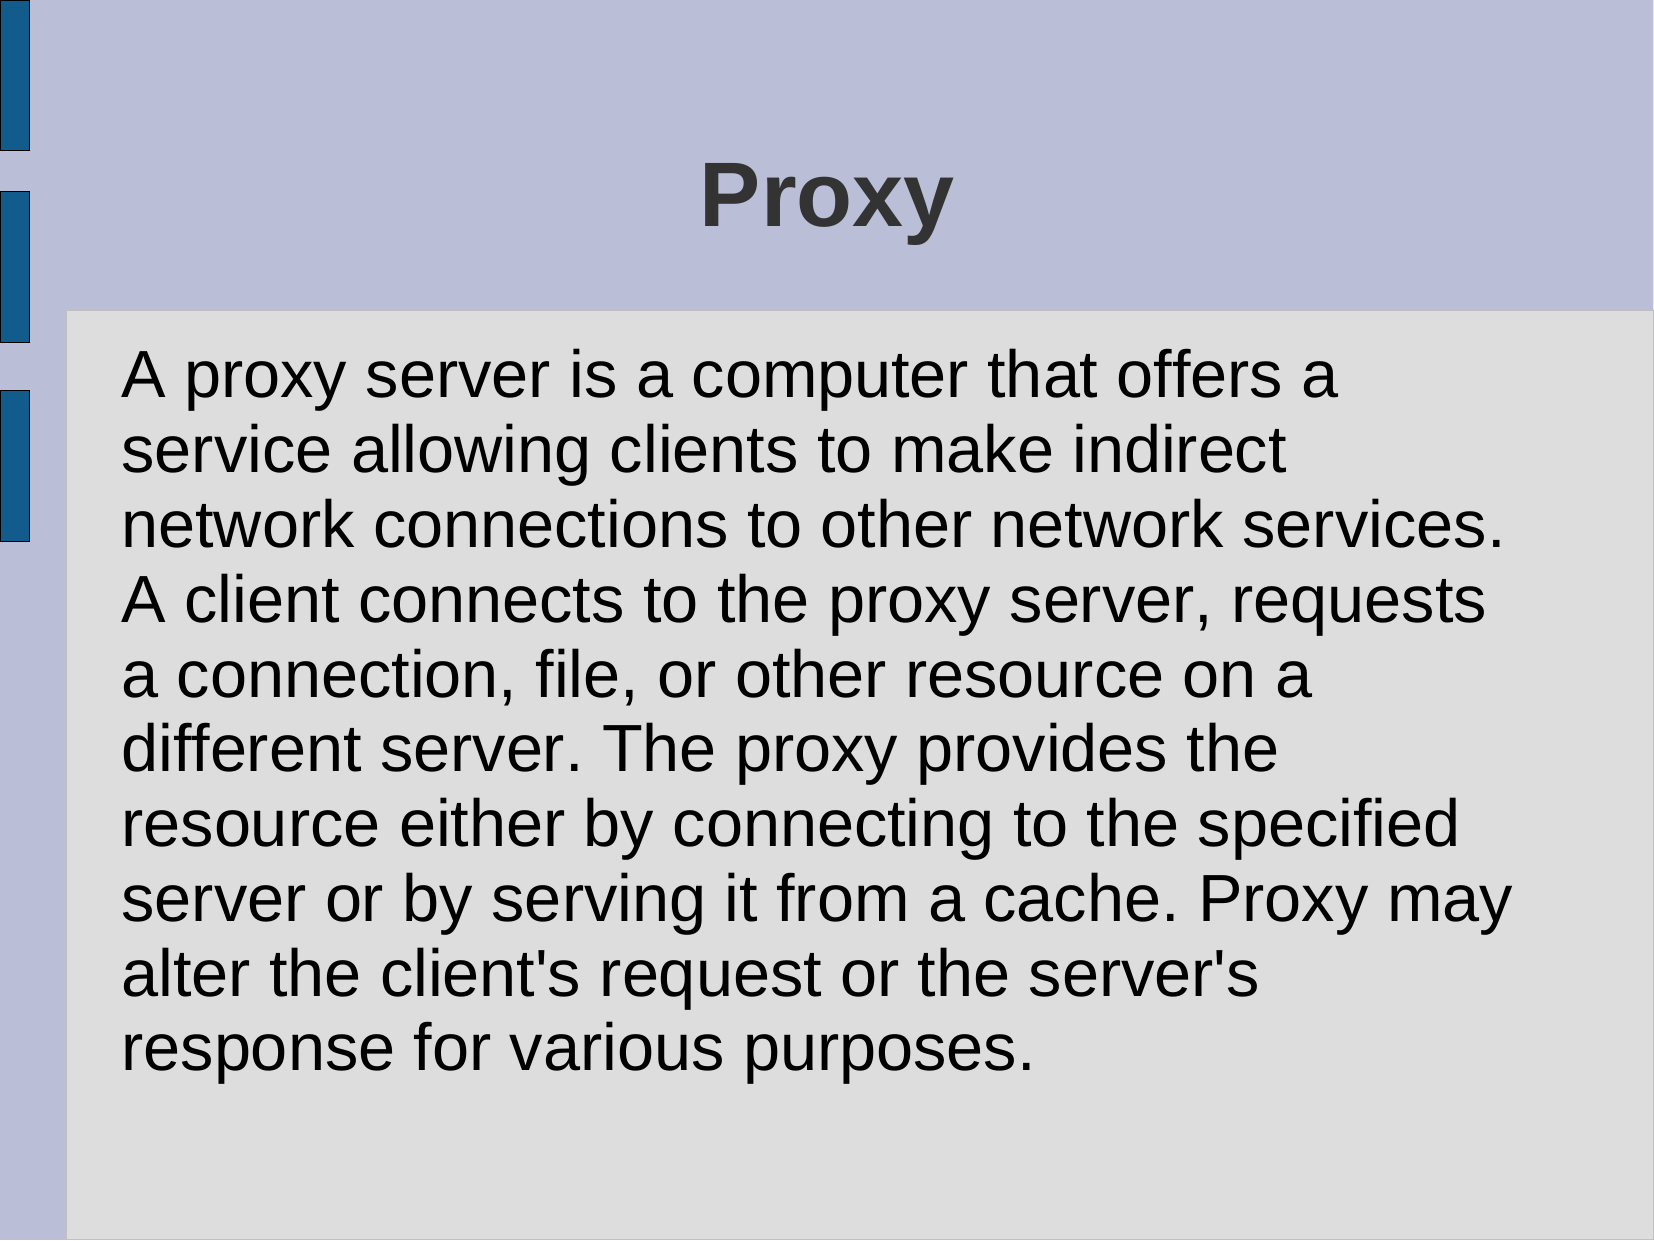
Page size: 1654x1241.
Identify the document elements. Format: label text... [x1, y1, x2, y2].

list A proxy server is a computer that offers a service allowing clients to make indirect network connections to other network services. A client connects to the proxy server, requests a connection, file, or other resource on a different server. The proxy provides the resource either by connecting to the specified server or by serving it from a cache. Proxy may alter the client's request or the server's response for various purposes. [121, 337, 1534, 1241]
title Proxy [121, 91, 1534, 299]
